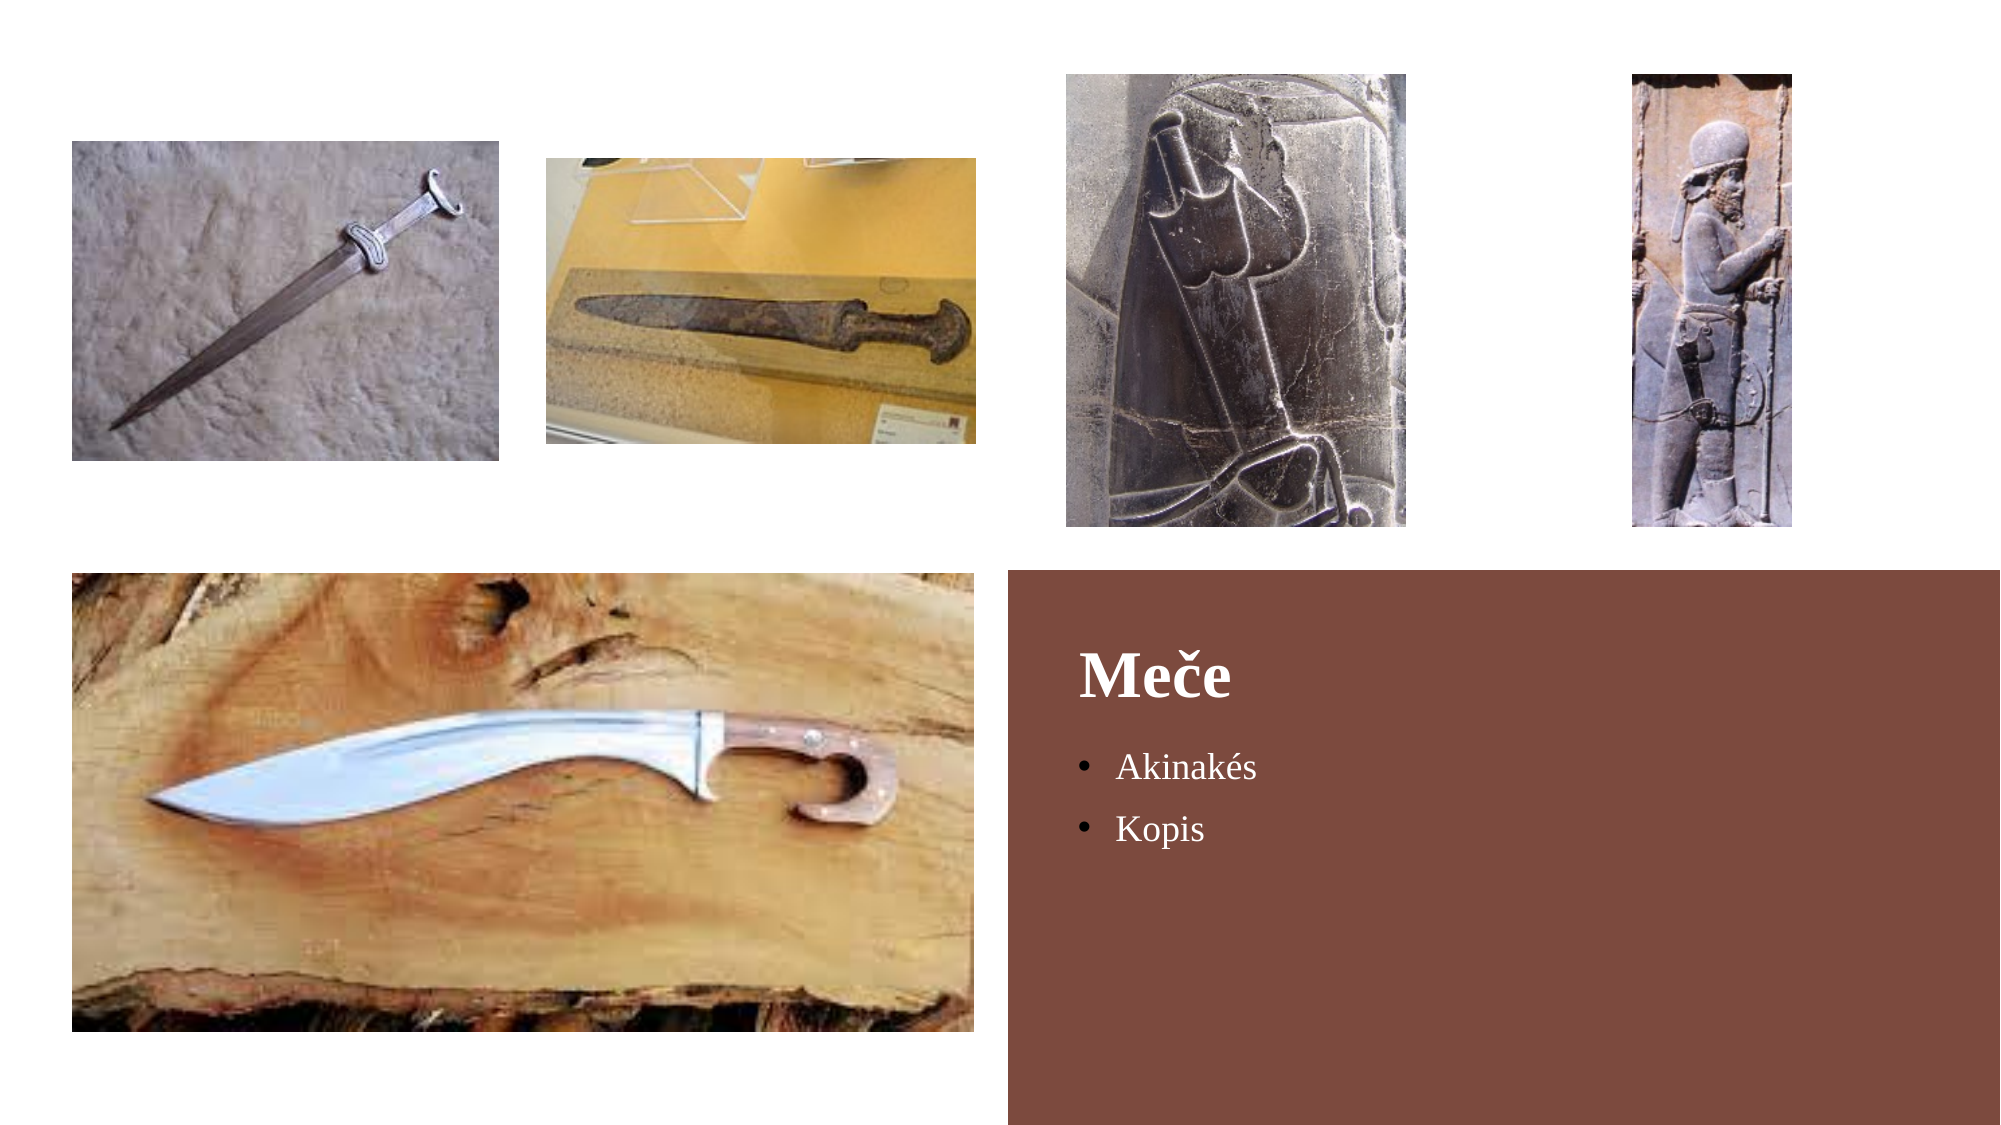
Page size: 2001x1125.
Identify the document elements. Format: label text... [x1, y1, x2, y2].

title Meče [1064, 623, 1917, 728]
picture [546, 158, 976, 444]
picture [1632, 75, 1792, 527]
picture [72, 573, 974, 1032]
picture [72, 141, 499, 461]
list Akinakés Kopis [1062, 739, 1944, 1029]
text_box [0, 0, 2000, 1125]
picture [1066, 75, 1406, 527]
